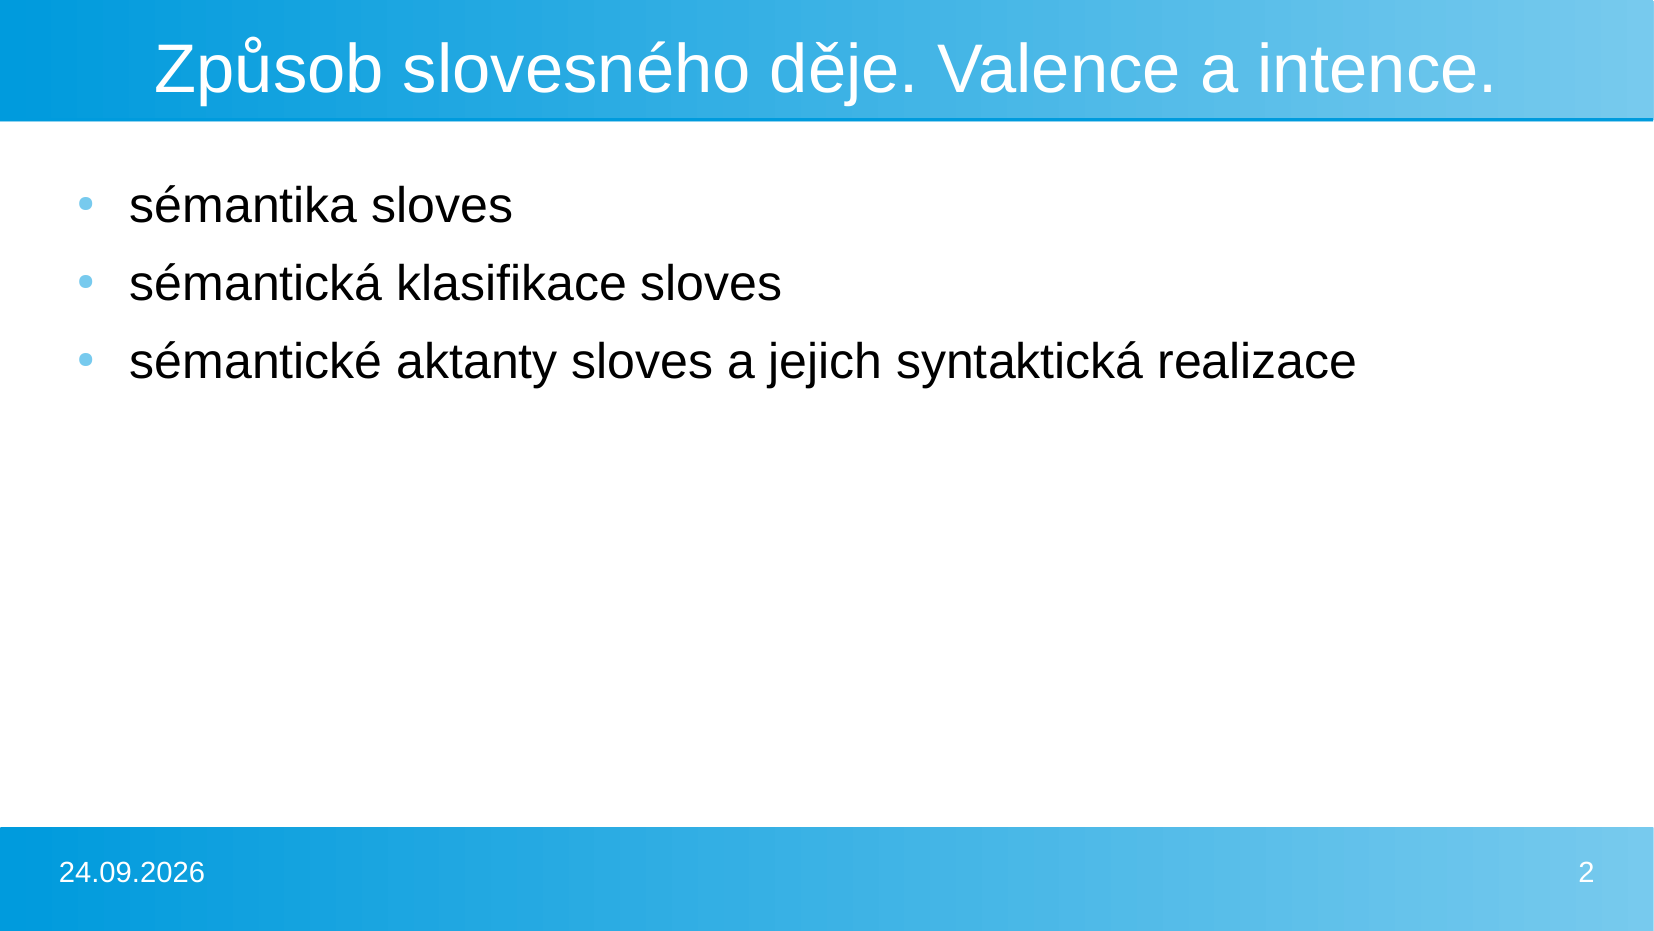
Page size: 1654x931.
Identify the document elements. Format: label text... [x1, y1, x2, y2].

list sémantika sloves sémantická klasifikace sloves sémantické aktanty sloves a jejich syntaktická realizace [59, 177, 1595, 768]
title Způsob slovesného děje. Valence a intence. [59, 29, 1595, 108]
